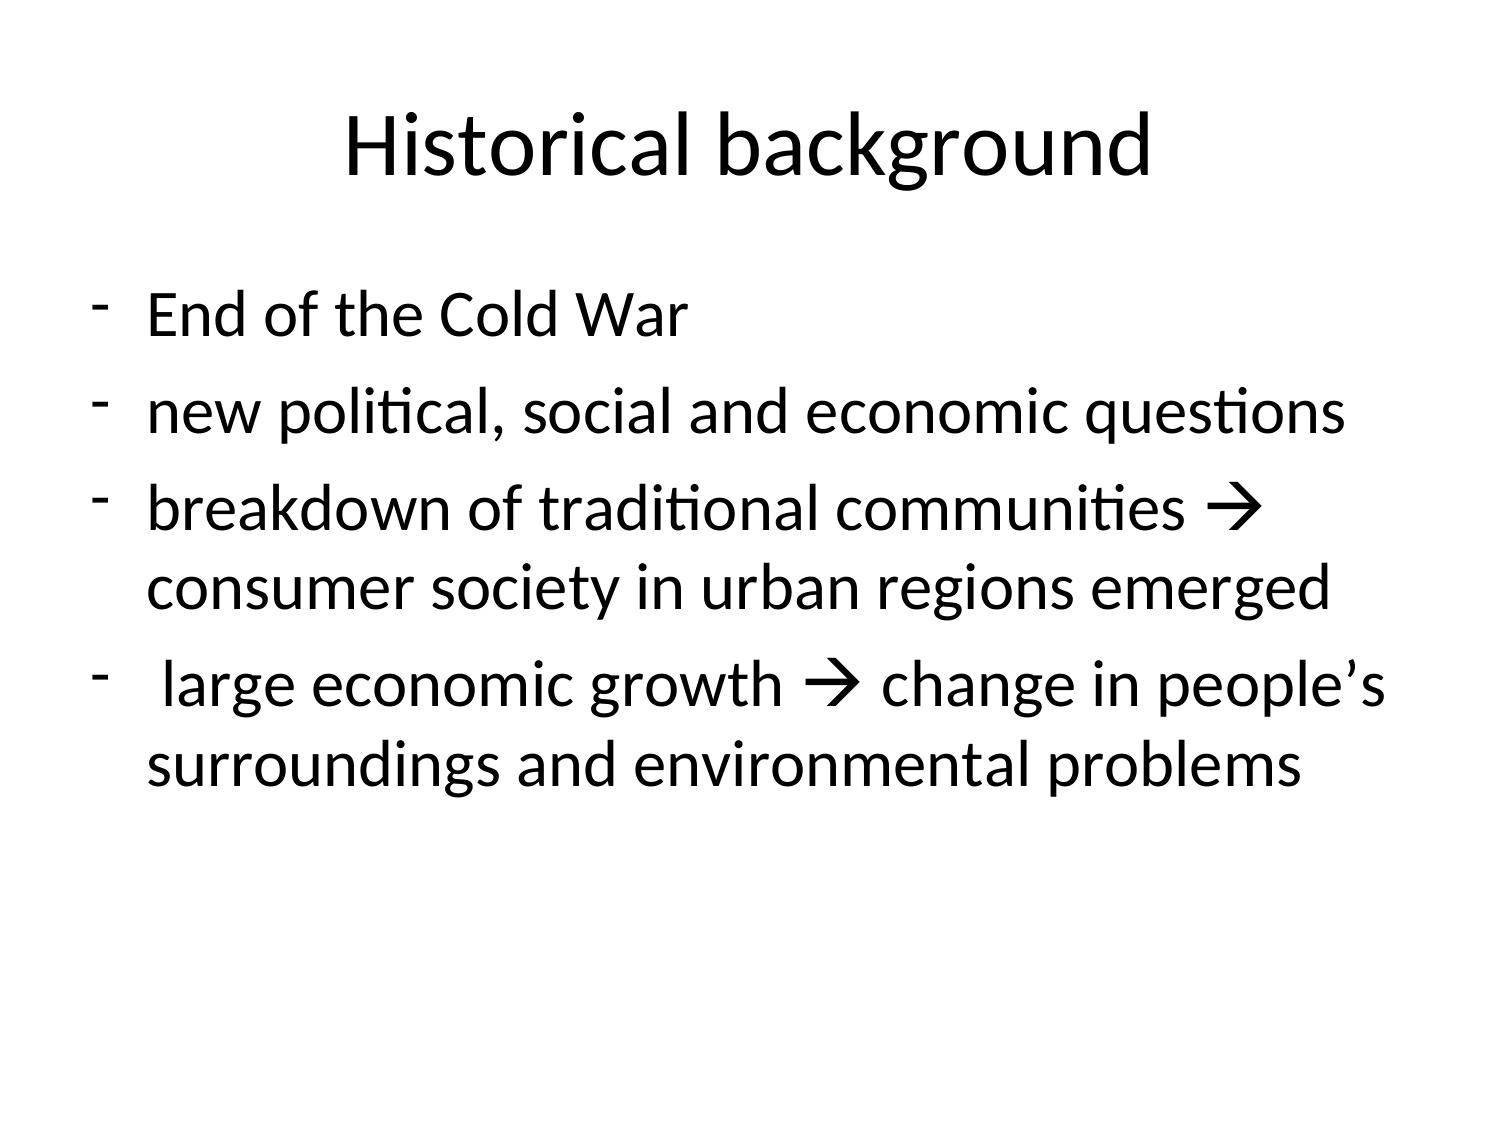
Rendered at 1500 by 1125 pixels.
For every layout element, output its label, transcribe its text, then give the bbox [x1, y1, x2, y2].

title Historical background [75, 45, 1426, 233]
list End of the Cold War new political, social and economic questions breakdown of traditional communities  consumer society in urban regions emerged large economic growth  change in people’s surroundings and environmental problems [75, 262, 1426, 1048]
